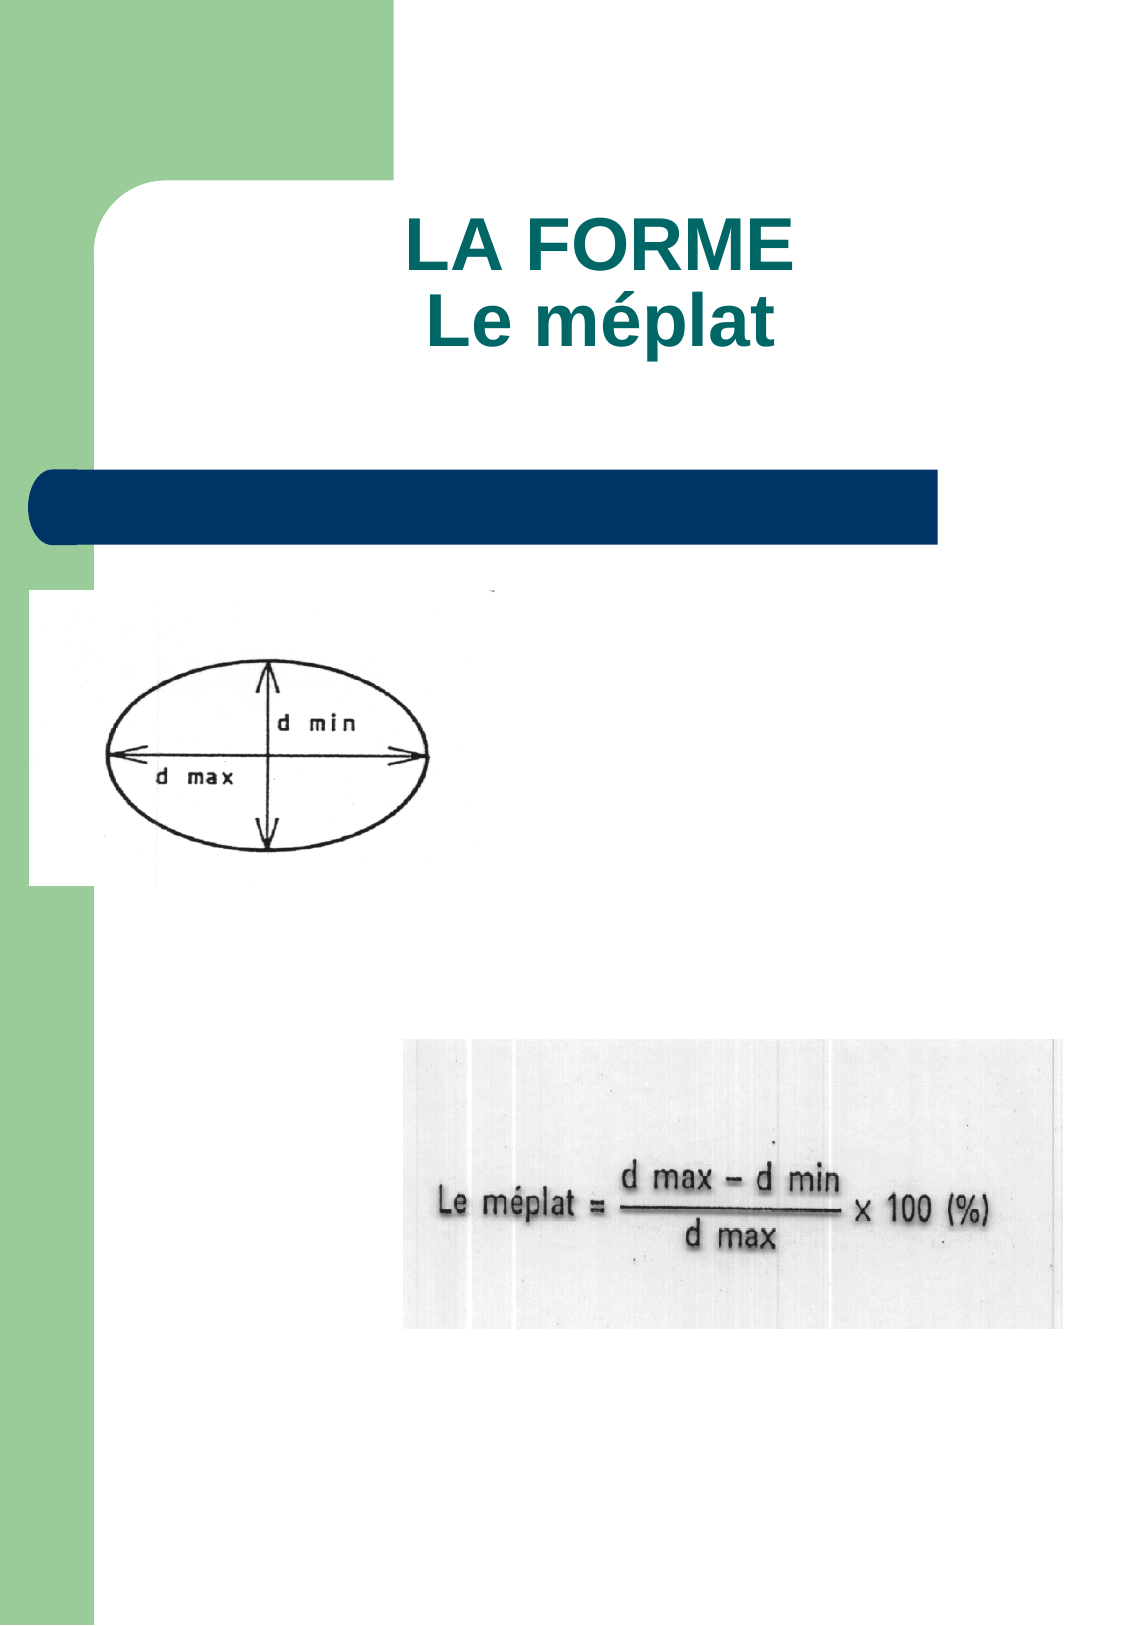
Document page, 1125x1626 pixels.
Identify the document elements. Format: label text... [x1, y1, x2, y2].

picture [29, 590, 502, 886]
picture [403, 1039, 1063, 1329]
title LA FORME Le méplat [108, 157, 1093, 414]
